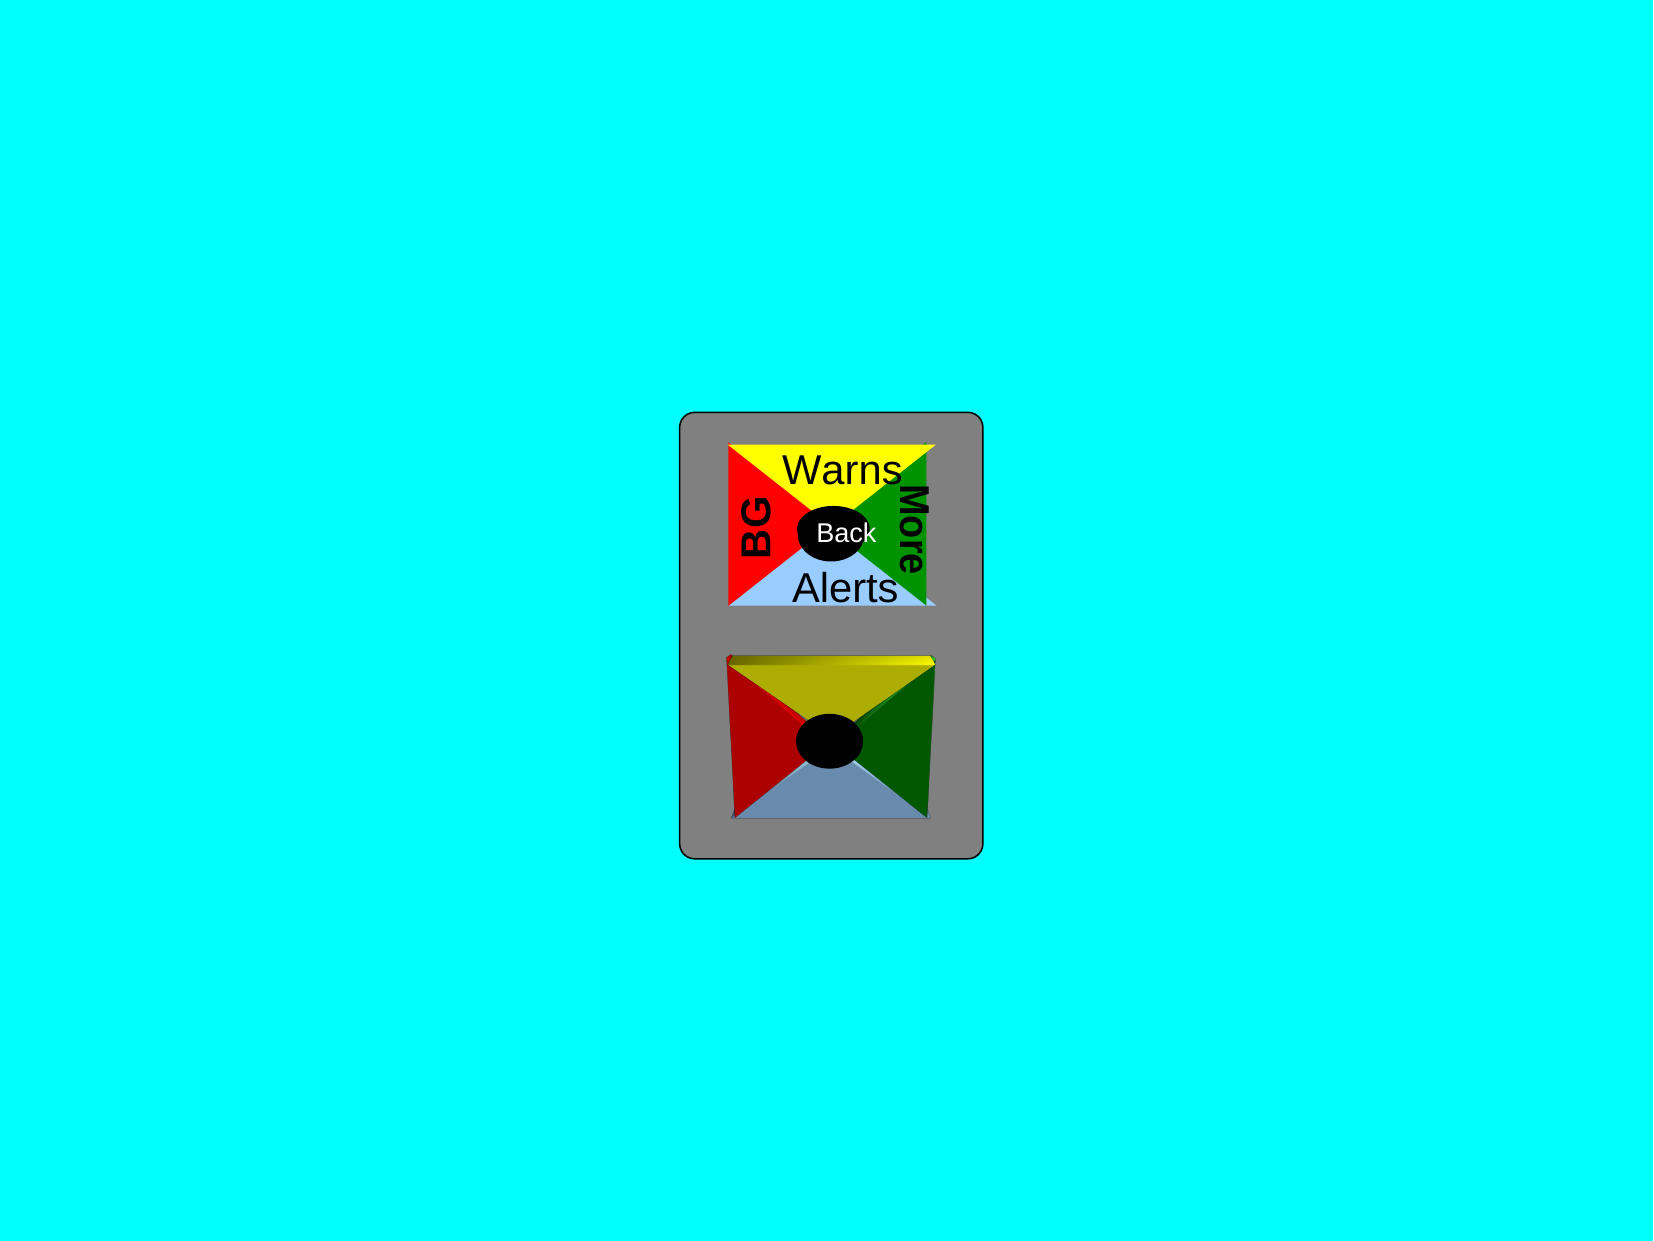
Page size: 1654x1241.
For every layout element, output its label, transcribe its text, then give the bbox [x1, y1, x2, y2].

text_box Alerts [777, 555, 898, 589]
text_box Warns [887, 464, 900, 475]
text_box BG [723, 463, 767, 592]
text_box [679, 412, 983, 859]
text_box More [905, 522, 918, 531]
text_box BG [746, 539, 753, 550]
text_box BG [757, 537, 766, 550]
text_box More [905, 491, 922, 496]
text_box Warns [767, 437, 900, 498]
text_box More [905, 457, 947, 603]
text_box Back [801, 508, 870, 540]
